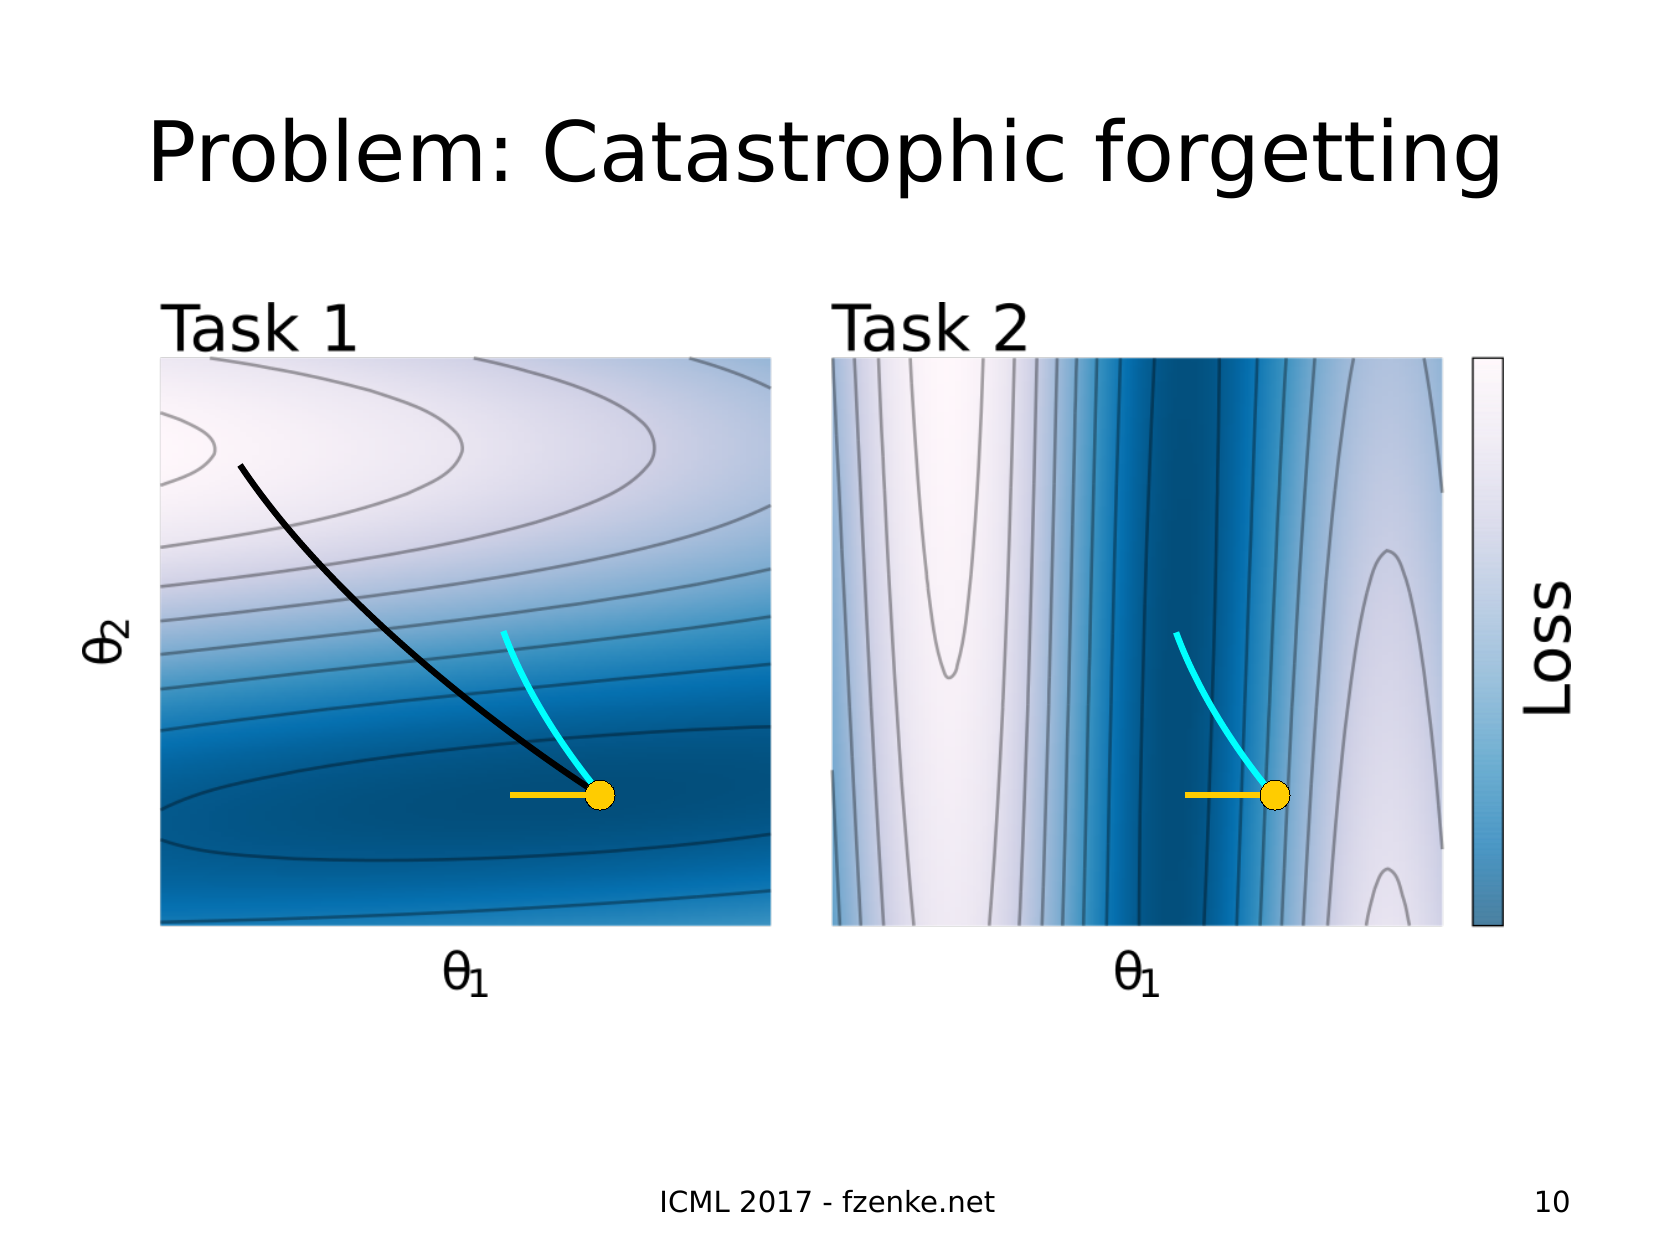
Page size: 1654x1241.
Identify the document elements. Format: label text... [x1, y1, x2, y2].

text_box [585, 780, 616, 811]
picture [82, 290, 1571, 1010]
text_box [1260, 780, 1291, 811]
title Problem: Catastrophic forgetting [82, 49, 1571, 257]
